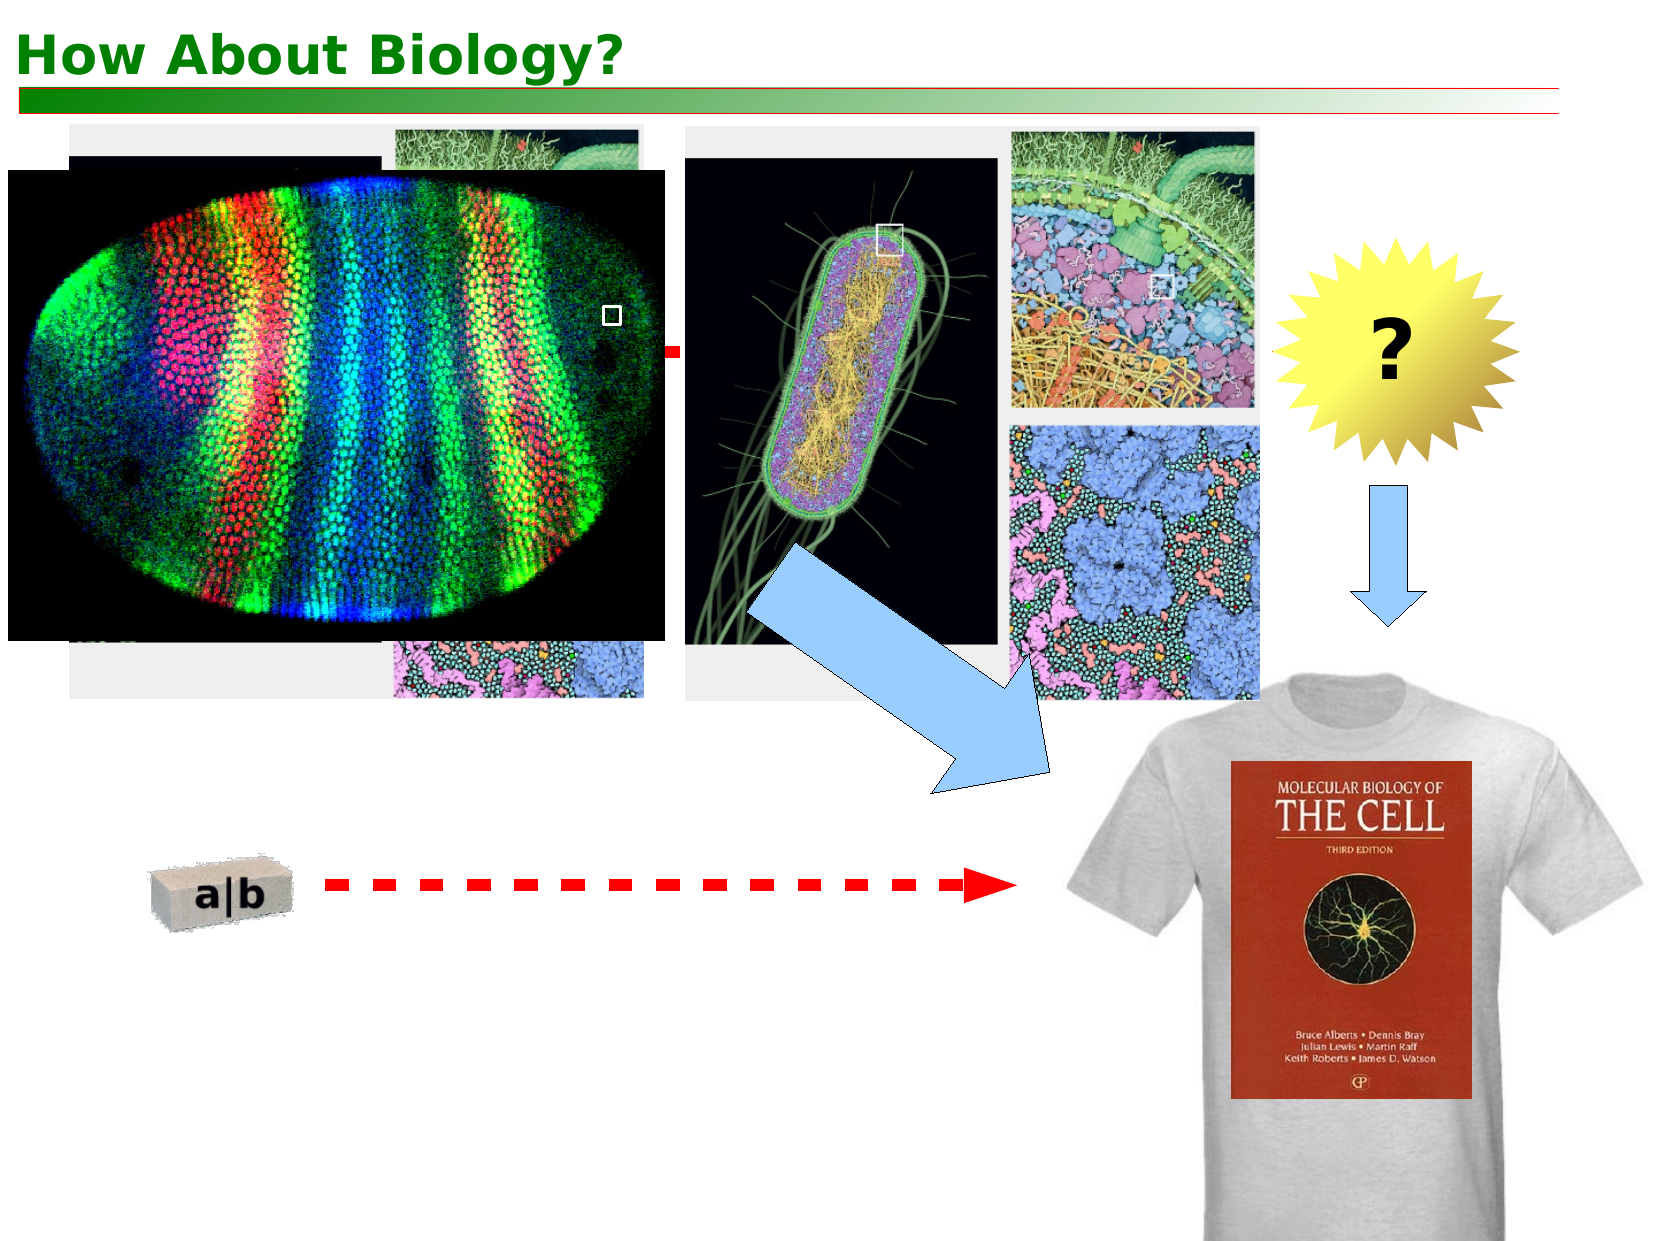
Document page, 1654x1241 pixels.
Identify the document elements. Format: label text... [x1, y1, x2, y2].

text_box ? [1353, 294, 1438, 407]
text_box [1350, 485, 1427, 627]
text_box How About Biology? [0, 17, 770, 110]
picture [8, 124, 665, 699]
text_box [1271, 237, 1521, 466]
picture [147, 853, 294, 933]
text_box [18, 87, 1559, 114]
picture [685, 126, 1653, 1241]
text_box [746, 541, 1050, 794]
